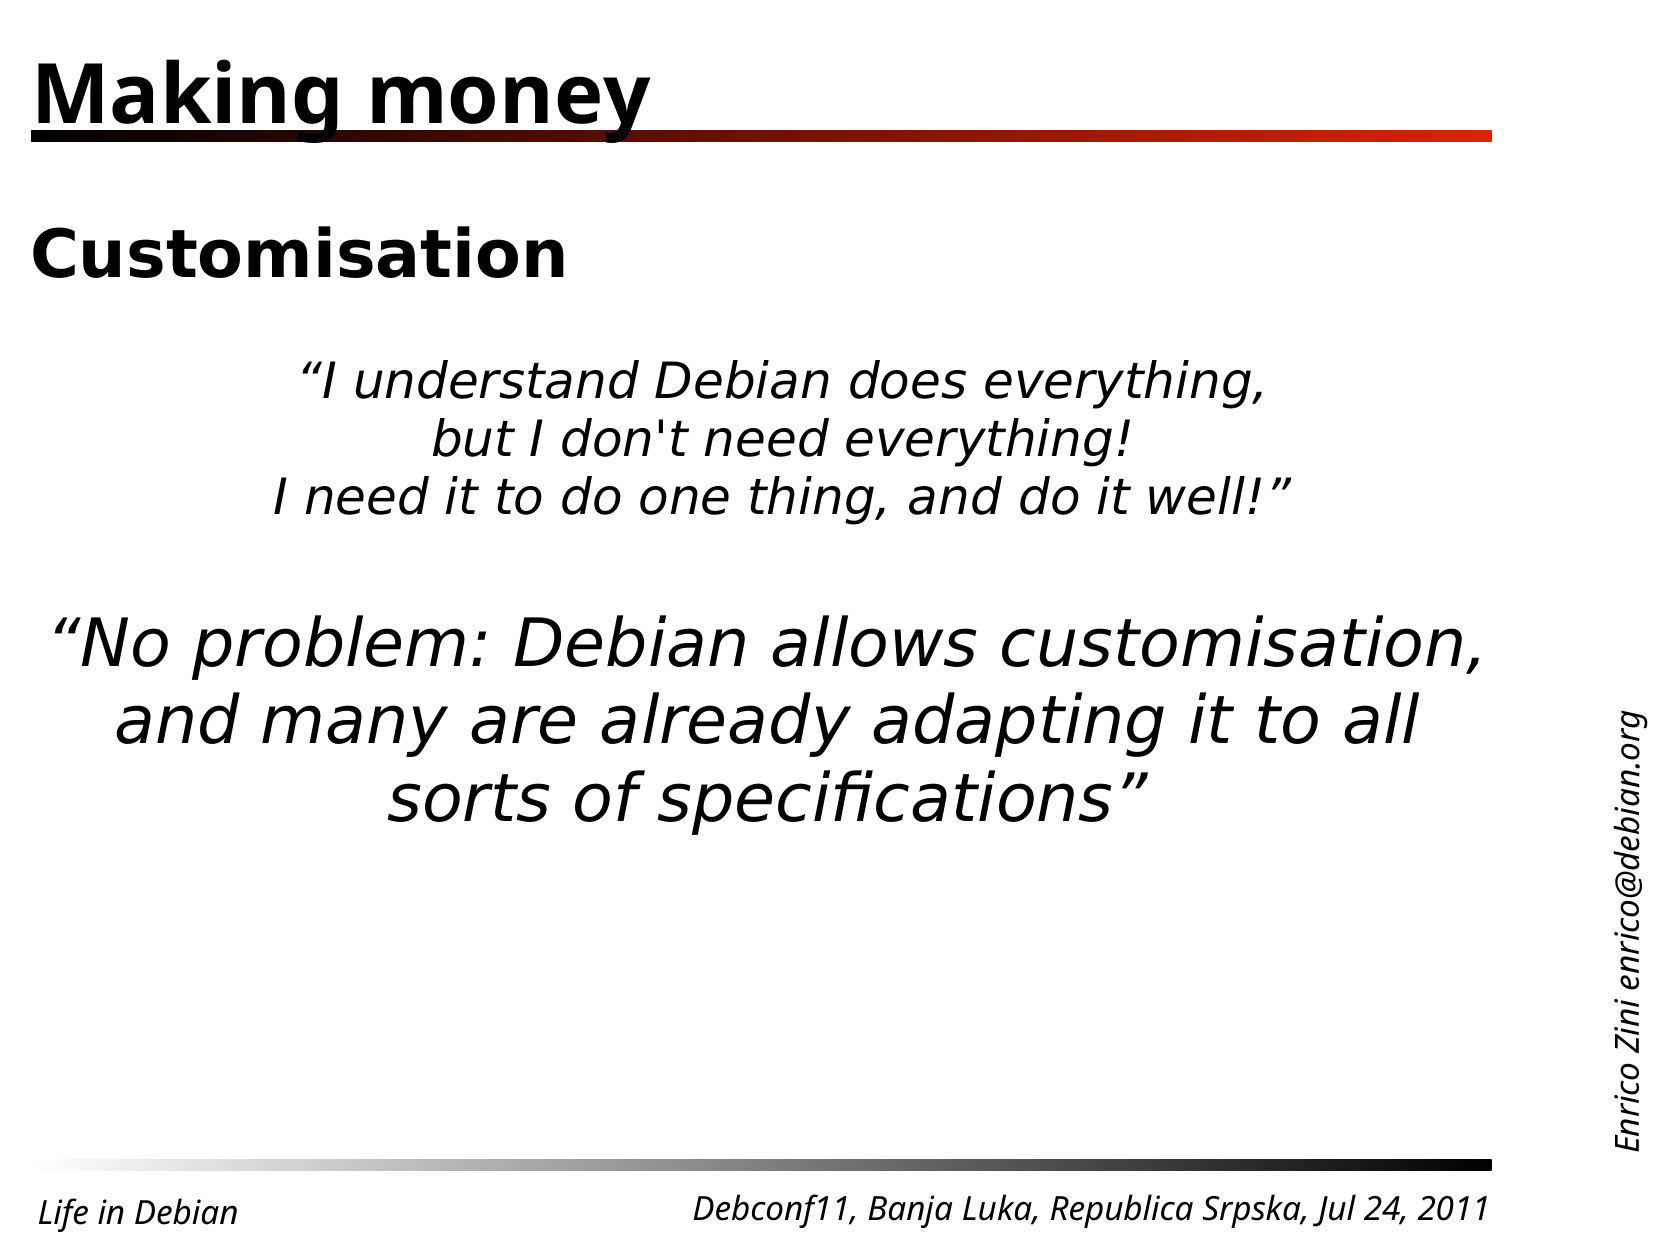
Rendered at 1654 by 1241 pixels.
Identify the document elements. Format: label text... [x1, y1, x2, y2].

text_box Customisation “I understand Debian does everything, but I don't need everything! I need it to do one thing, and do it well!” “No problem: Debian allows customisation, and many are already adapting it to all sorts of specifications” [30, 215, 1507, 1089]
text_box Making money [31, 34, 1438, 168]
